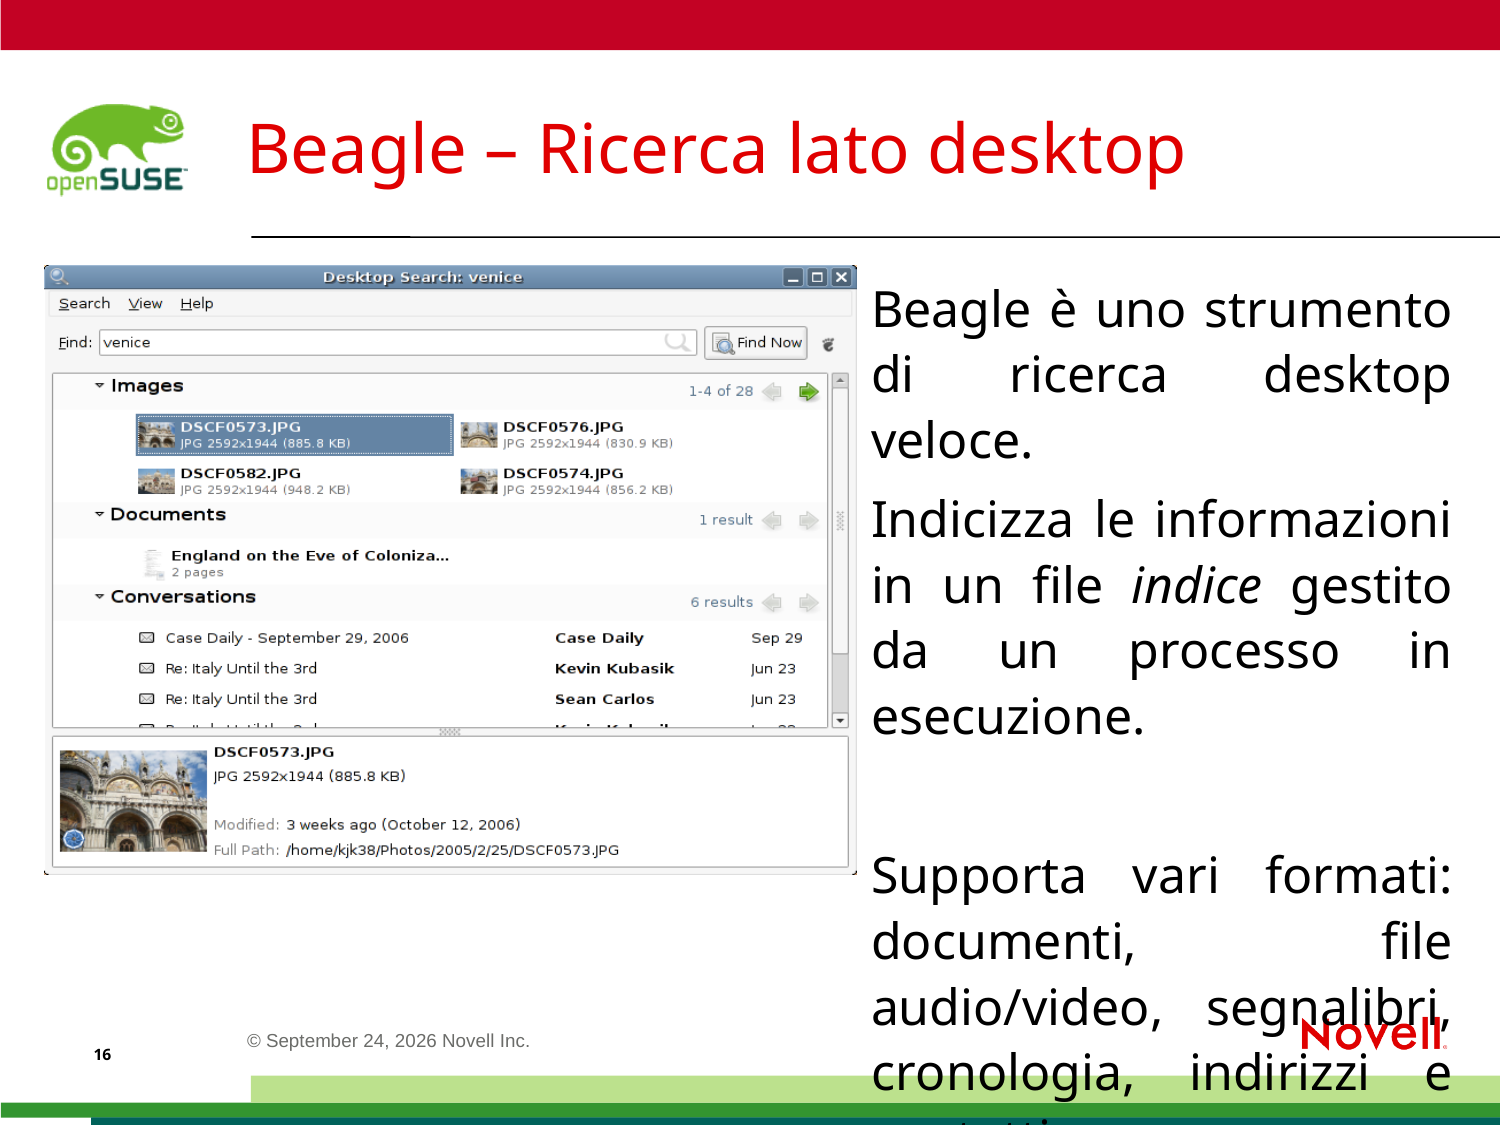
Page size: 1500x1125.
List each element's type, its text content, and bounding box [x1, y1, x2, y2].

title Beagle – Ricerca lato desktop [246, 60, 1409, 239]
picture [1383, 1011, 1397, 1022]
picture [1327, 1012, 1340, 1022]
picture [44, 265, 857, 875]
picture [47, 104, 188, 197]
picture [1295, 1011, 1453, 1056]
list Beagle è uno strumento di ricerca desktop veloce. Indicizza le informazioni in un file indice gestito da un processo in esecuzione. Supporta vari formati: documenti, file audio/video, segnalibri, cronologia, indirizzi e contatti... [856, 267, 1477, 998]
